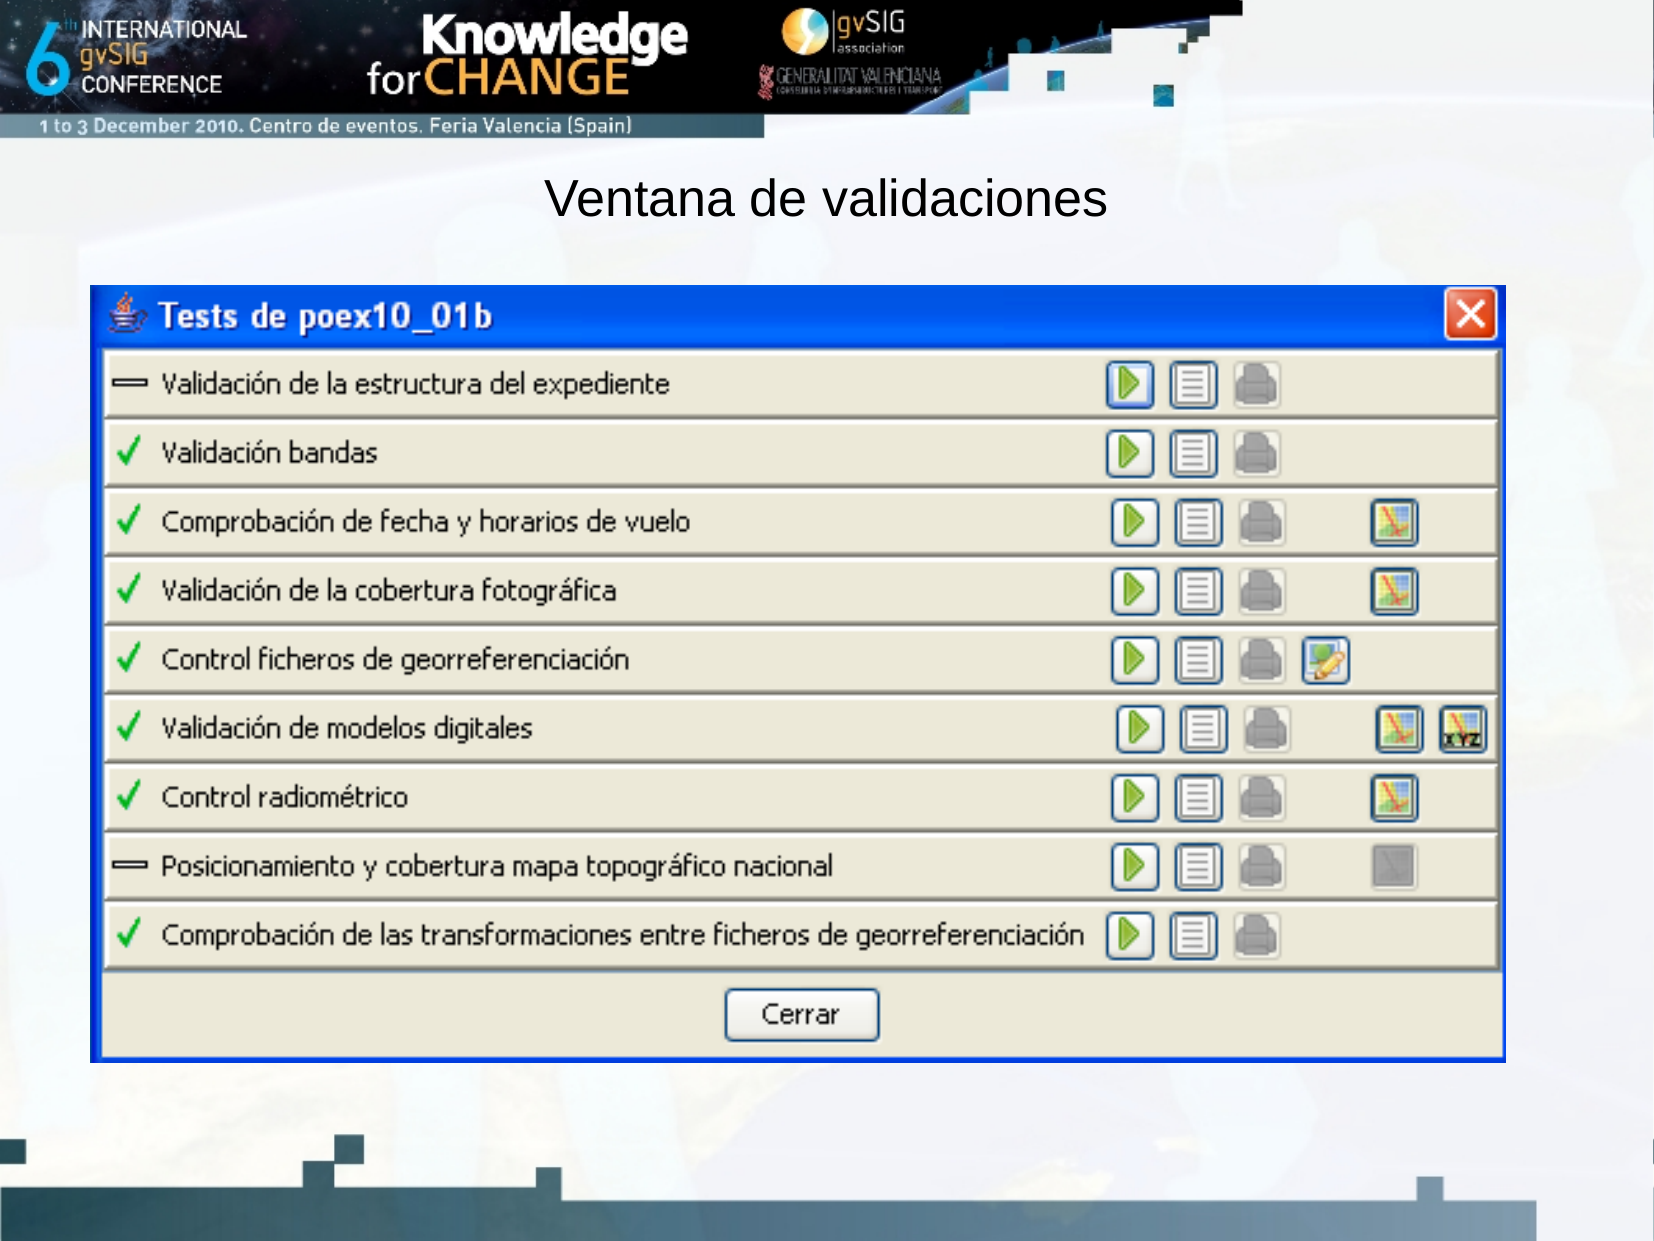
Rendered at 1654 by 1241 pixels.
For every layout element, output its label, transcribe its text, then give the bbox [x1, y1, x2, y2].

chart [82, 290, 1571, 1109]
title Ventana de validaciones [82, 147, 1571, 250]
picture [0, 0, 1654, 1241]
